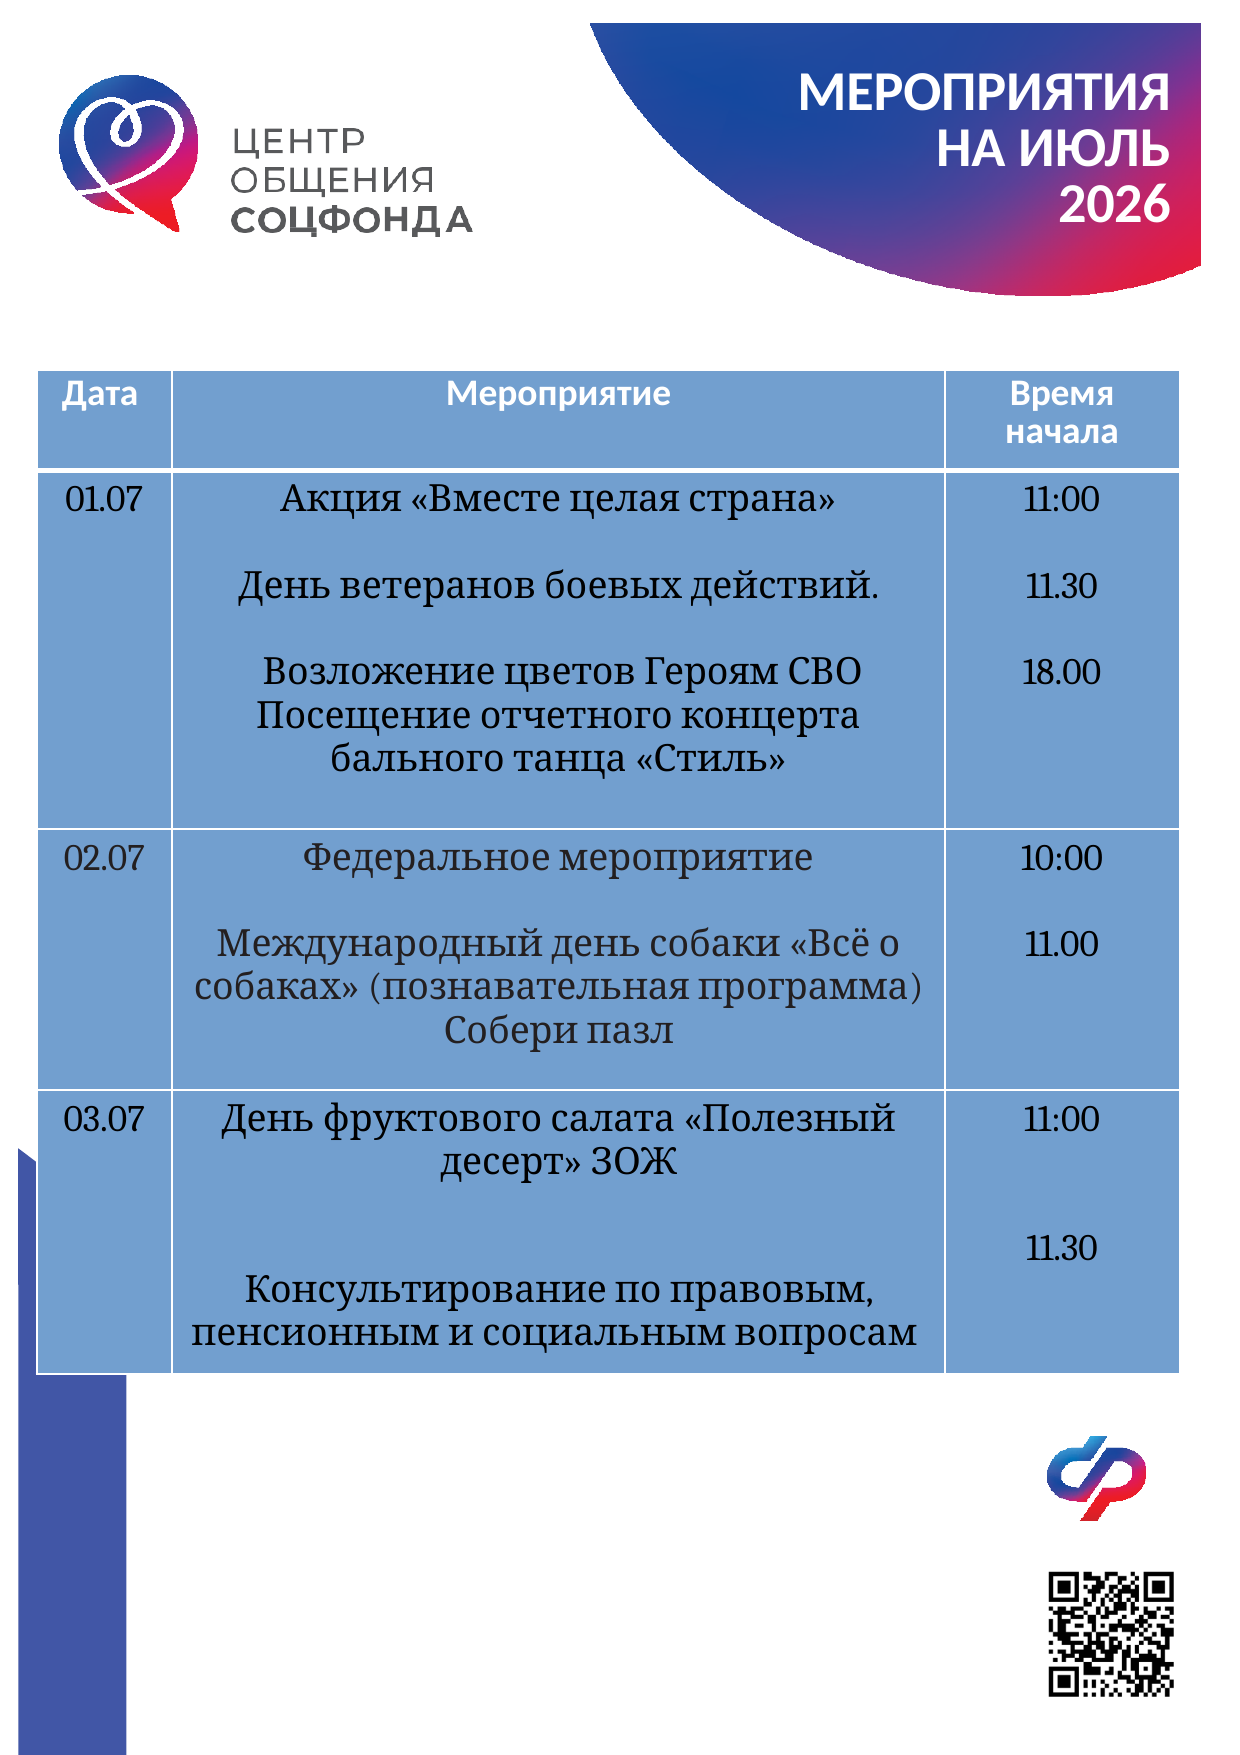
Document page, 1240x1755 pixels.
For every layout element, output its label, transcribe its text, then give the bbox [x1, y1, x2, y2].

table_header Дата [38, 371, 171, 468]
text_box [354, 167, 376, 192]
text_box [384, 206, 408, 232]
table_cell 03.07 [38, 1091, 171, 1373]
picture [59, 75, 198, 232]
table_header Мероприятие [173, 371, 944, 468]
picture [1047, 1436, 1146, 1521]
table_cell Акция «Вместе целая страна» День ветеранов боевых действий. Возложение цветов Героям СВО Посещение отчетного концерта бального танца «Стиль» [173, 473, 944, 828]
table_cell 02.07 [38, 830, 171, 1089]
picture [343, 128, 364, 154]
picture [412, 167, 432, 192]
picture [231, 167, 257, 193]
picture [1040, 1563, 1182, 1705]
table_header Время начала [946, 371, 1179, 468]
picture [265, 167, 285, 192]
text_box [330, 167, 349, 193]
table_cell 01.07 [38, 473, 171, 828]
picture [445, 206, 473, 232]
text_box [234, 128, 259, 159]
text_box [317, 128, 338, 154]
picture [290, 205, 350, 237]
table_cell 11:00 11.30 18.00 [946, 473, 1179, 828]
text_box [290, 167, 325, 198]
table_cell 11:00 11.30 [946, 1091, 1179, 1373]
table_cell Федеральное мероприятие Международный день собаки «Всё о собаках» (познавательная программа) Собери пазл [173, 830, 944, 1089]
picture [353, 207, 380, 233]
picture [590, 23, 1201, 296]
text_box [290, 128, 312, 154]
text_box [18, 1148, 1240, 1755]
title МЕРОПРИЯТИЯ НА ИЮЛЬ 2026 [791, 51, 1171, 358]
table_cell 10:00 11.00 [946, 830, 1179, 1089]
picture [231, 207, 255, 233]
text_box [264, 128, 283, 154]
table_cell День фруктового салата «Полезный десерт» ЗОЖ Консультирование по правовым, пенсионным и социальным вопросам [173, 1091, 944, 1373]
picture [258, 207, 286, 233]
picture [412, 206, 440, 237]
picture [384, 167, 406, 192]
